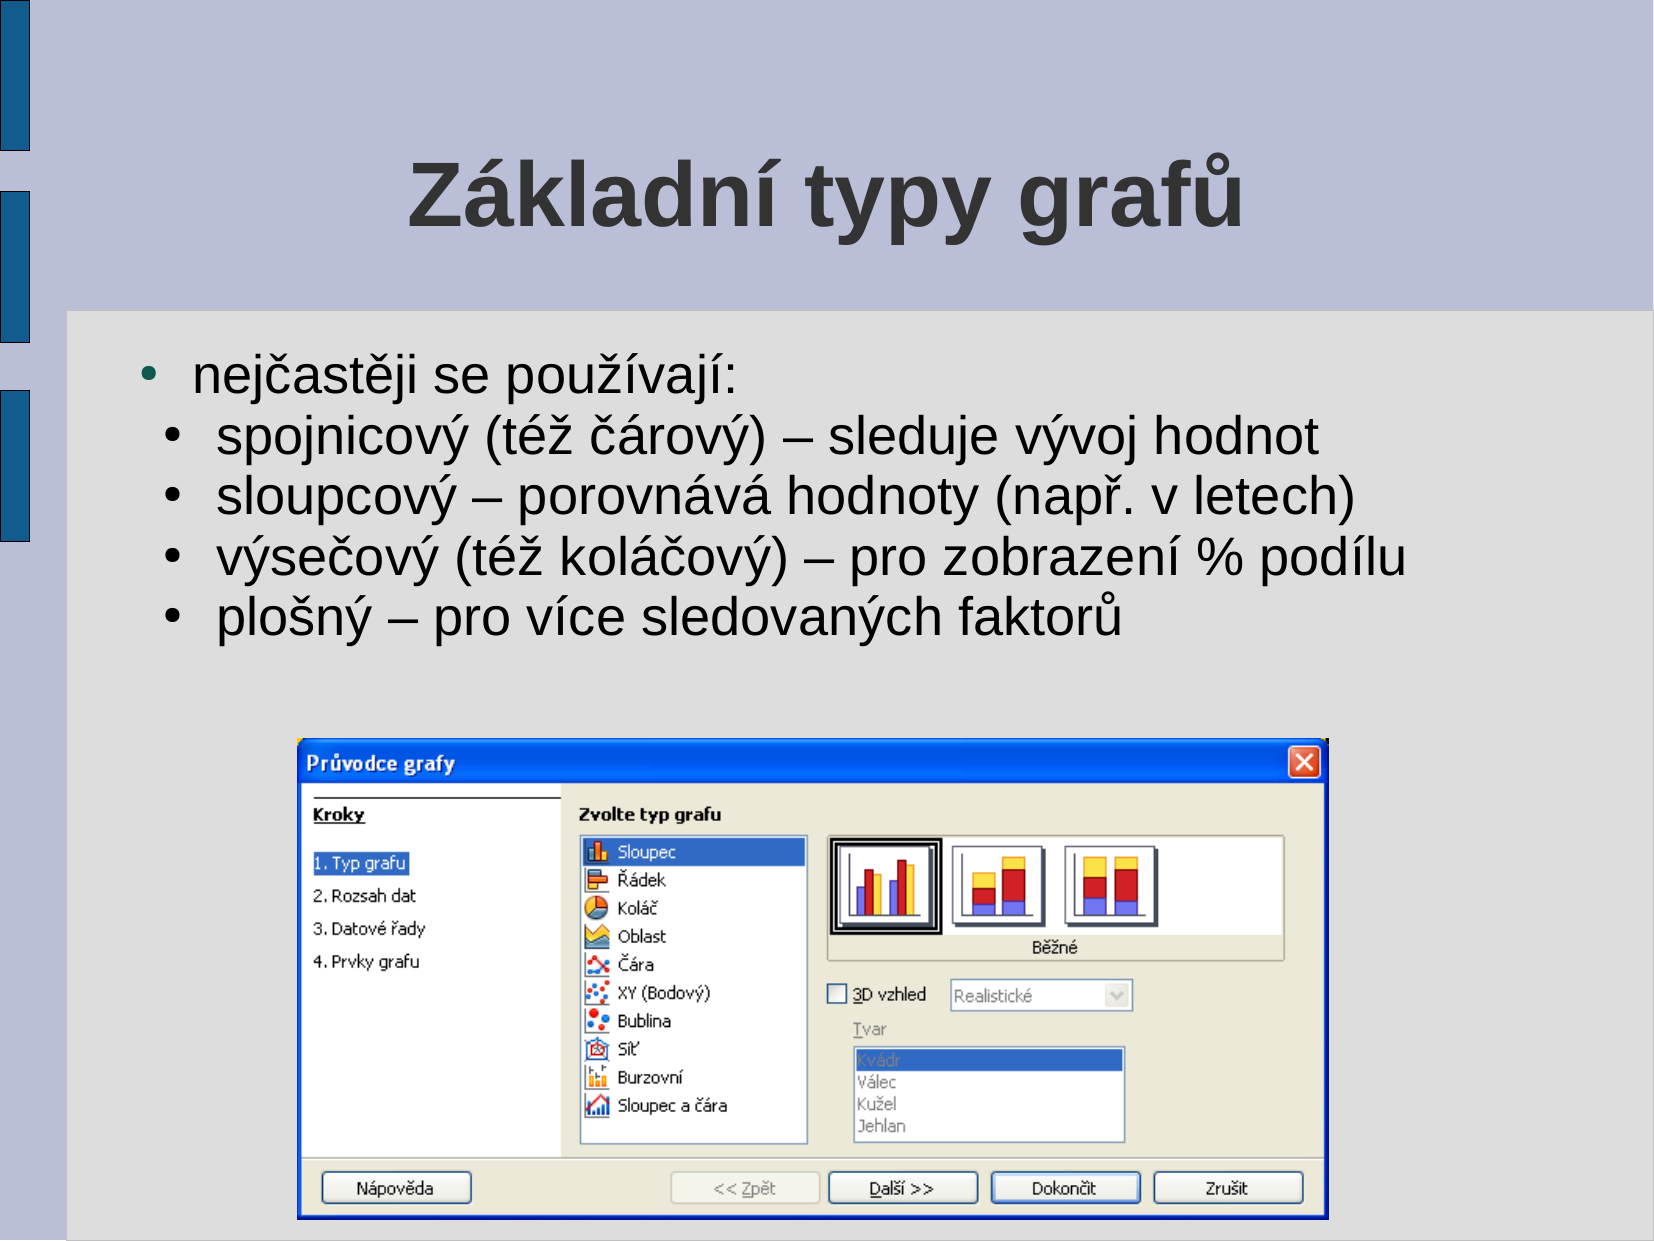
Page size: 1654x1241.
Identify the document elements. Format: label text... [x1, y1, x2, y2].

picture [297, 738, 1329, 1220]
list nejčastěji se používají: spojnicový (též čárový) – sleduje vývoj hodnot sloupcový – porovnává hodnoty (např. v letech) výsečový (též koláčový) – pro zobrazení % podílu plošný – pro více sledovaných faktorů [121, 344, 1534, 1127]
title Základní typy grafů [121, 91, 1534, 299]
